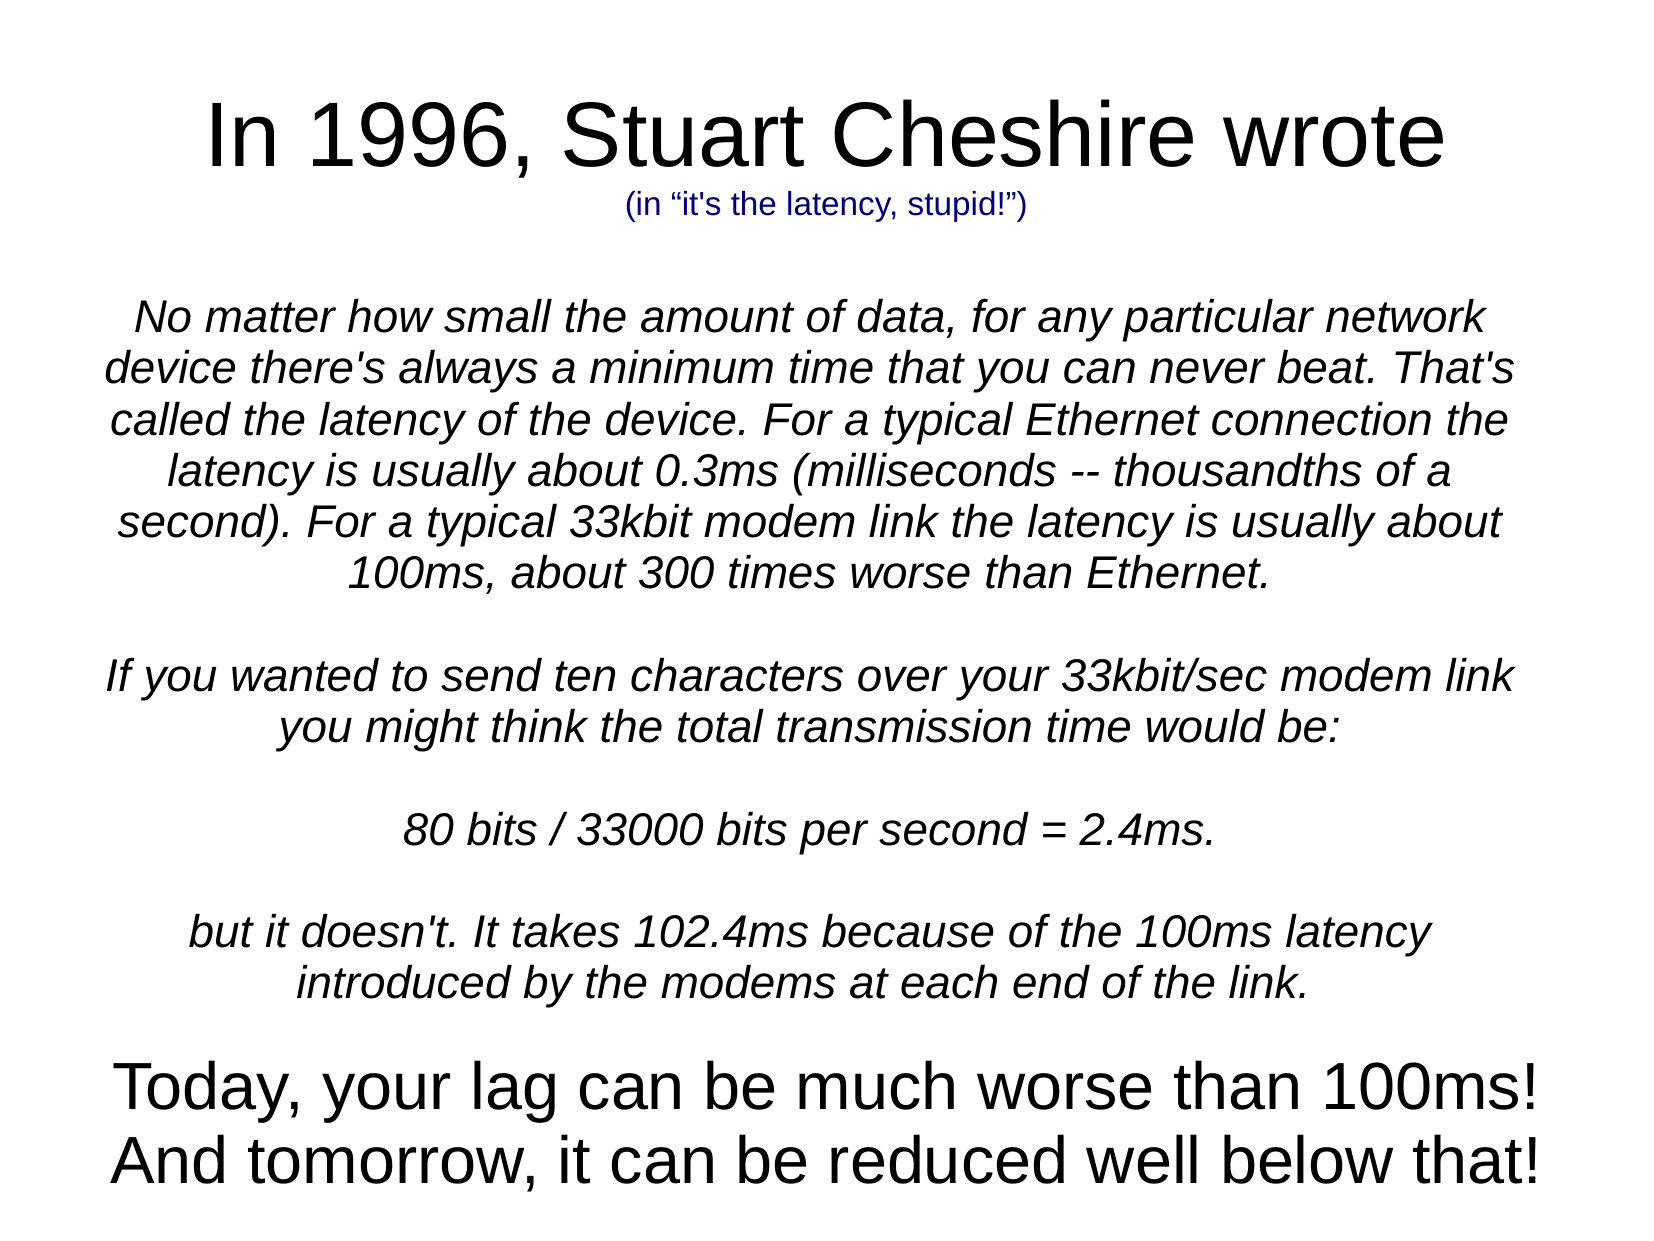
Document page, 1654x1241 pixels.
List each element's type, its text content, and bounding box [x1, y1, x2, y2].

title In 1996, Stuart Cheshire wrote (in “it's the latency, stupid!”) [82, 49, 1571, 257]
title Today, your lag can be much worse than 100ms! And tomorrow, it can be reduced well below that! [82, 1020, 1571, 1228]
subtitle No matter how small the amount of data, for any particular network device there's always a minimum time that you can never beat. That's called the latency of the device. For a typical Ethernet connection the latency is usually about 0.3ms (milliseconds -- thousandths of a second). For a typical 33kbit modem link the latency is usually about 100ms, about 300 times worse than Ethernet. If you wanted to send ten characters over your 33kbit/sec modem link you might think the total transmission time would be: 80 bits / 33000 bits per second = 2.4ms. but it doesn't. It takes 102.4ms because of the 100ms latency introduced by the modems at each end of the link. [82, 290, 1538, 1010]
